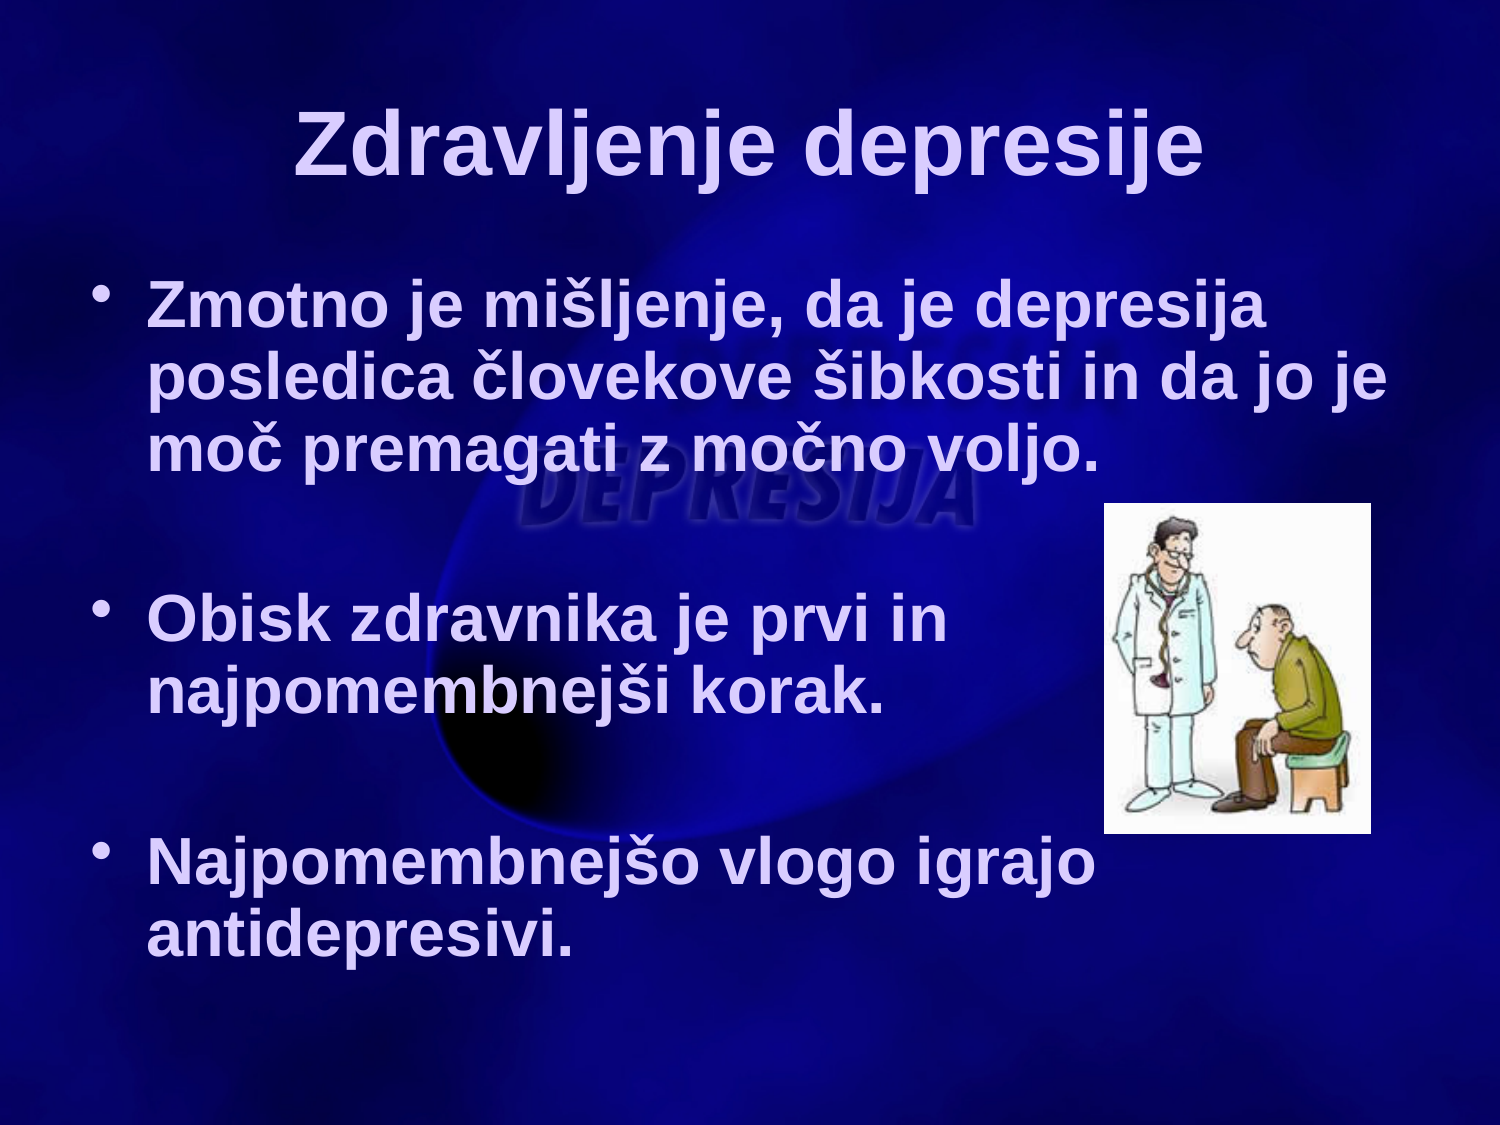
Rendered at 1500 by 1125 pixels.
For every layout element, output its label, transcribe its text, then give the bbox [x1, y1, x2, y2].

list Zmotno je mišljenje, da je depresija posledica človekove šibkosti in da jo je moč premagati z močno voljo. Obisk zdravnika je prvi in najpomembnejši korak. Najpomembnejšo vlogo igrajo antidepresivi. [75, 262, 1425, 1005]
picture [0, 0, 1500, 1125]
title Zdravljenje depresije [75, 45, 1425, 233]
